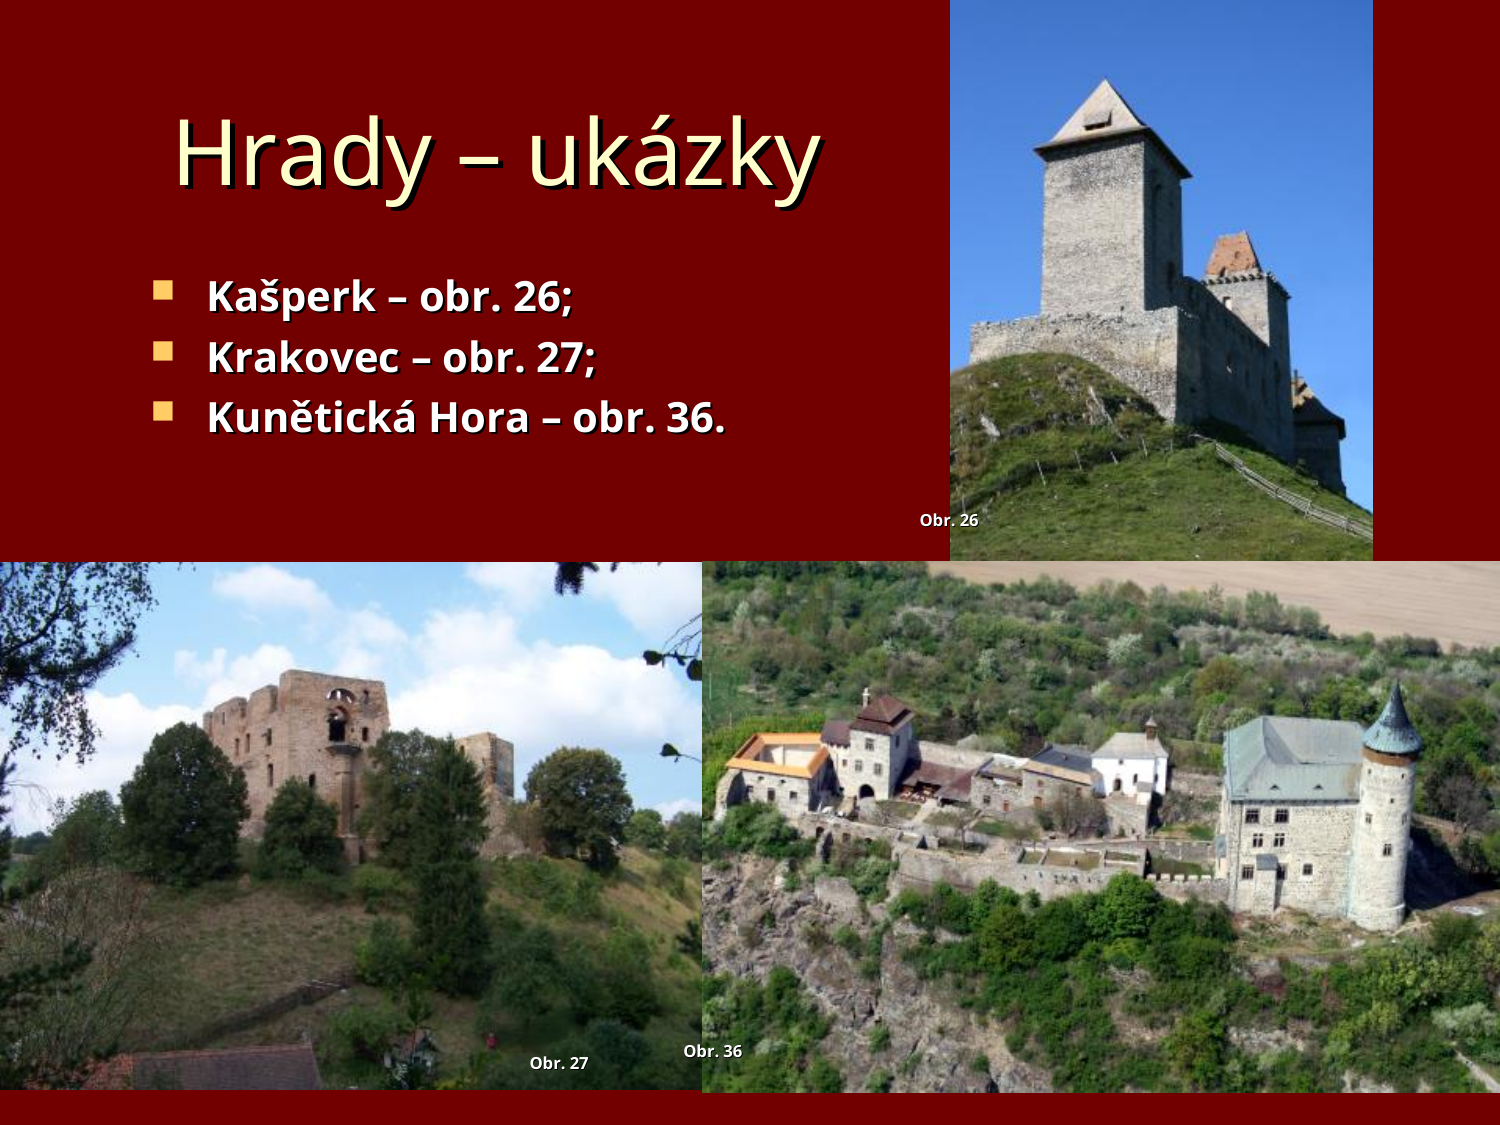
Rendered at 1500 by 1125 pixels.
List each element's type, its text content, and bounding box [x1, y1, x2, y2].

title Hrady – ukázky [0, 54, 950, 243]
list Kašperk – obr. 26; Krakovec – obr. 27; Kunětická Hora – obr. 36. [135, 262, 916, 551]
text_box Obr. 26 [904, 504, 1107, 538]
text_box Obr. 27 [514, 1047, 717, 1082]
text_box [0, 0, 1500, 1093]
text_box Obr. 36 [668, 1035, 870, 1070]
